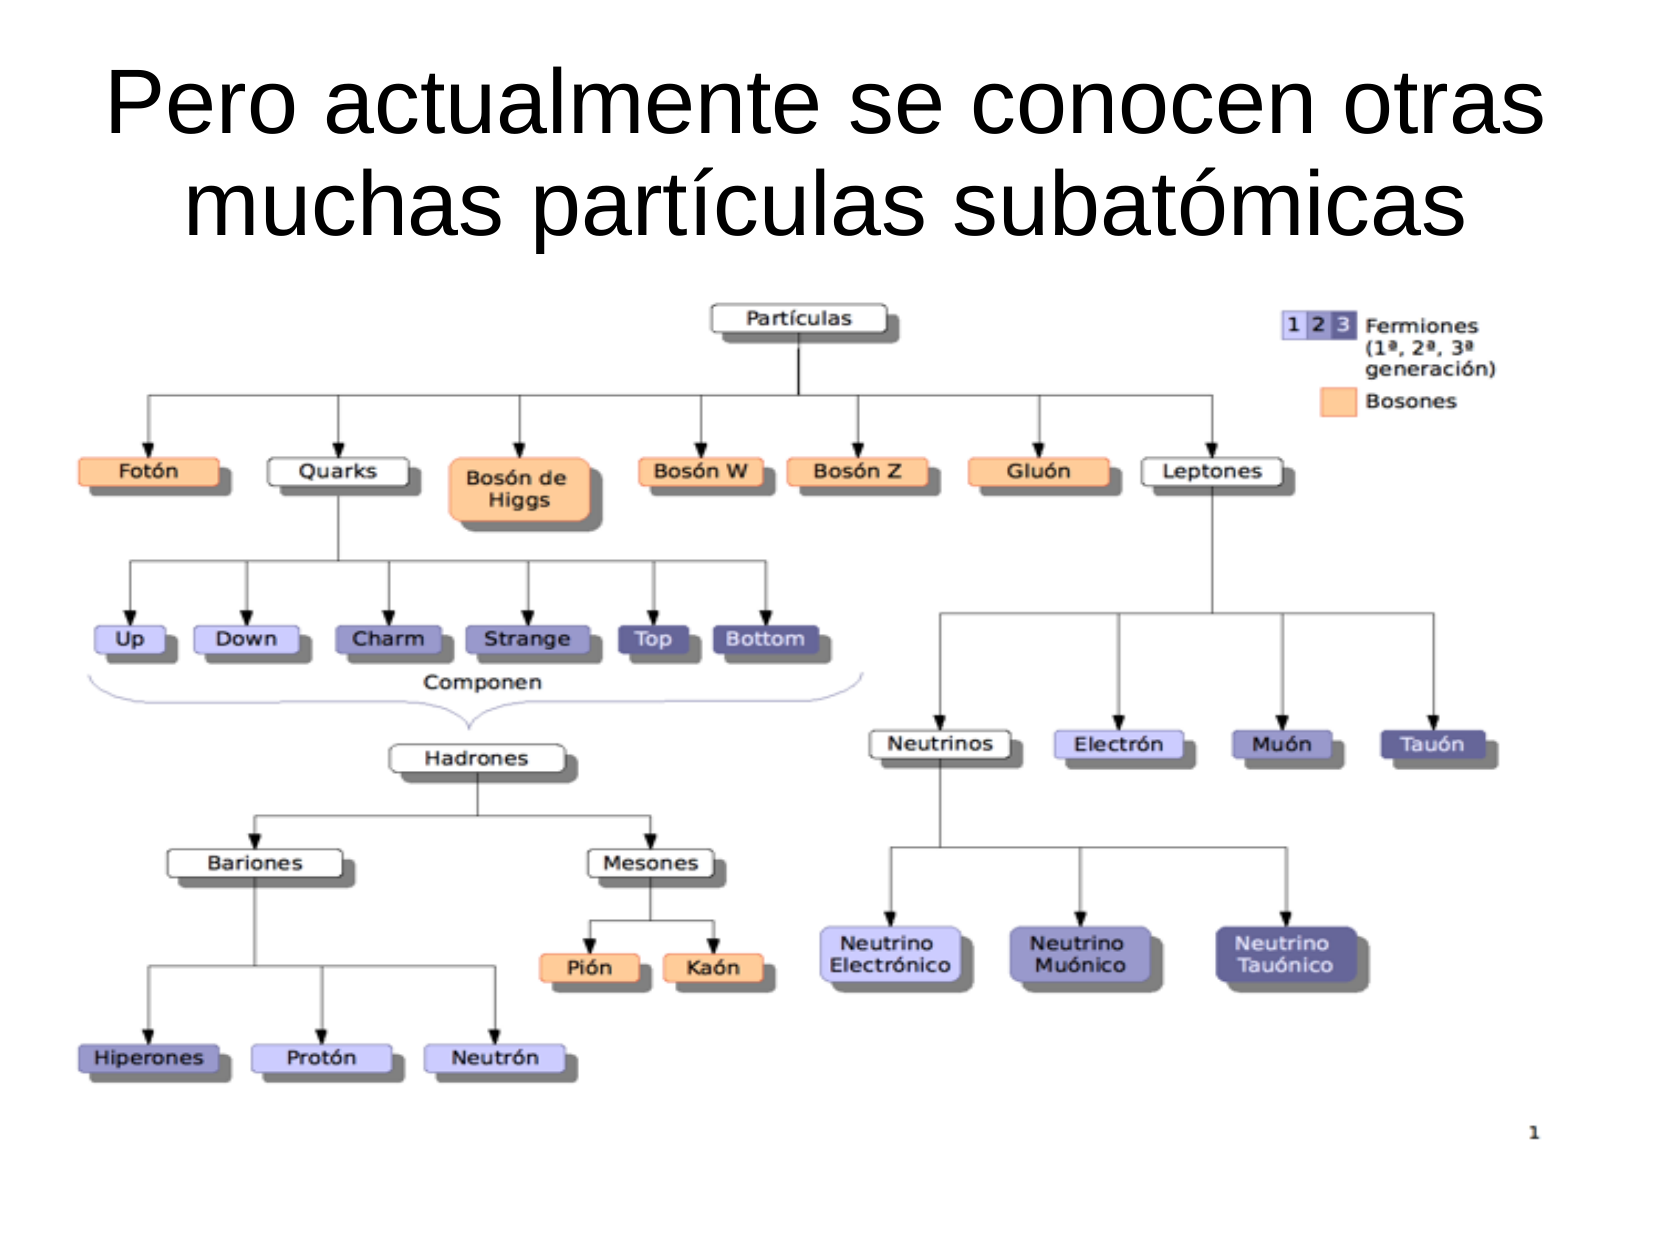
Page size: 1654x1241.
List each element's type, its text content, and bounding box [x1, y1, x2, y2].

picture [70, 290, 1619, 1205]
title Pero actualmente se conocen otras muchas partículas subatómicas [82, 49, 1571, 257]
